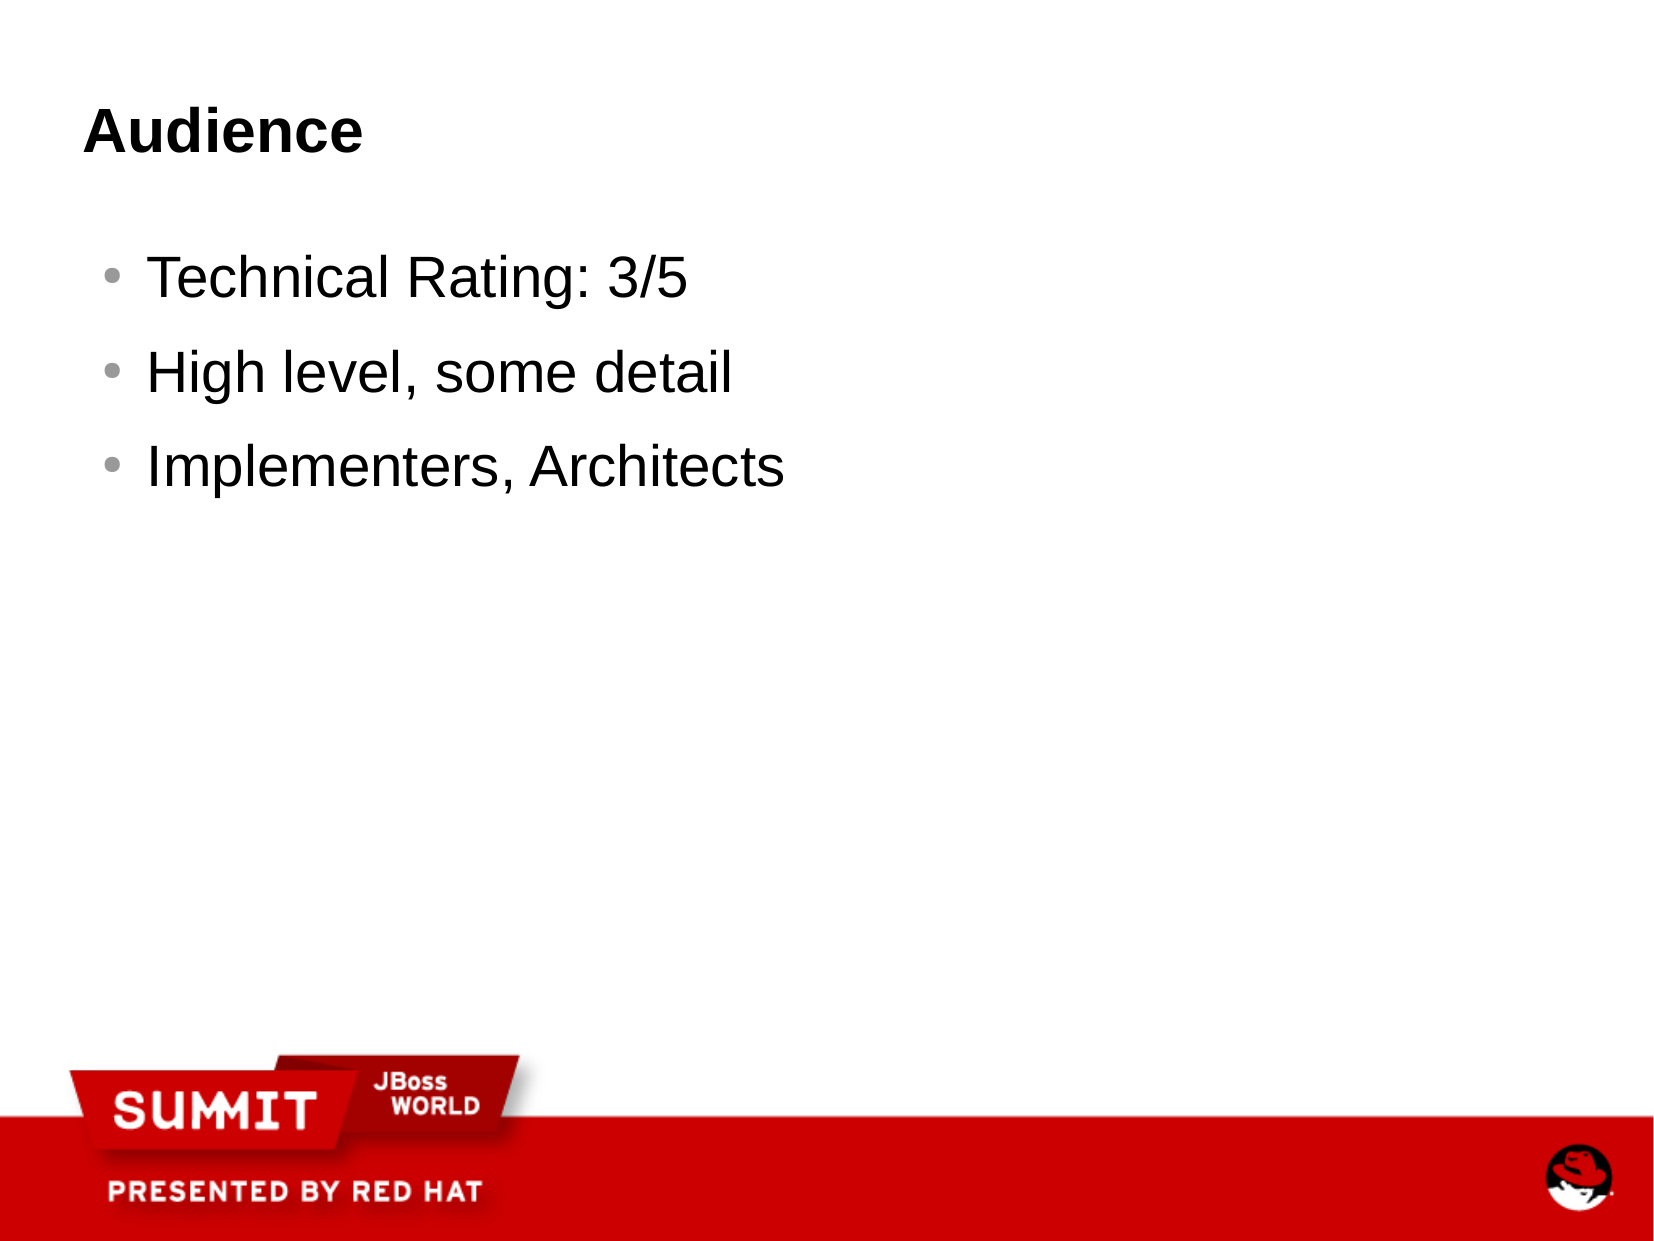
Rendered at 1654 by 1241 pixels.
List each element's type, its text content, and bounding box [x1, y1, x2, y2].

picture [0, 1043, 1654, 1241]
title Audience [82, 45, 1571, 218]
list Technical Rating: 3/5 High level, some detail Implementers, Architects [86, 244, 1576, 1024]
